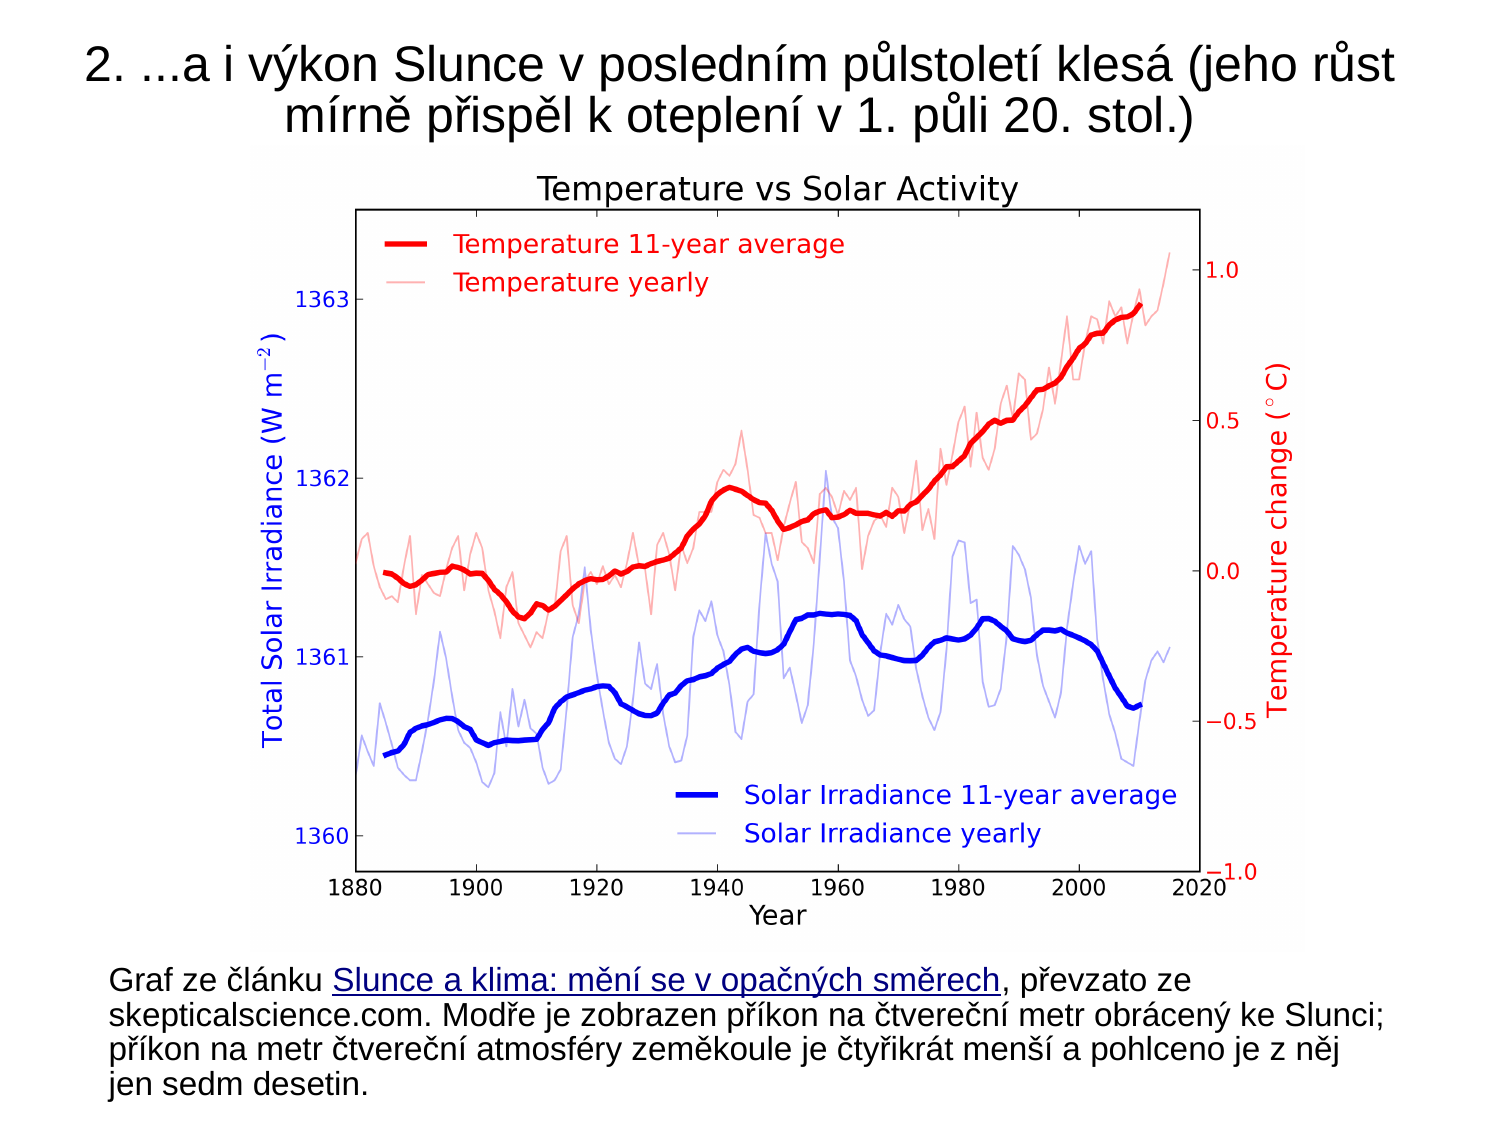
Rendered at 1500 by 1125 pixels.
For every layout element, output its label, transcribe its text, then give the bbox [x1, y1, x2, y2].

picture [250, 145, 1305, 952]
title 2. ...a i výkon Slunce v posledním půlstoletí klesá (jeho růst mírně přispěl k oteplení v 1. půli 20. stol.) [79, 37, 1402, 146]
list Graf ze článku Slunce a klima: mění se v opačných směrech, převzato ze skepticalscience.com. Modře je zobrazen příkon na čtvereční metr obrácený ke Slunci; příkon na metr čtvereční atmosféry zeměkoule je čtyřikrát menší a pohlceno je z něj jen sedm desetin. [52, 964, 1394, 1106]
